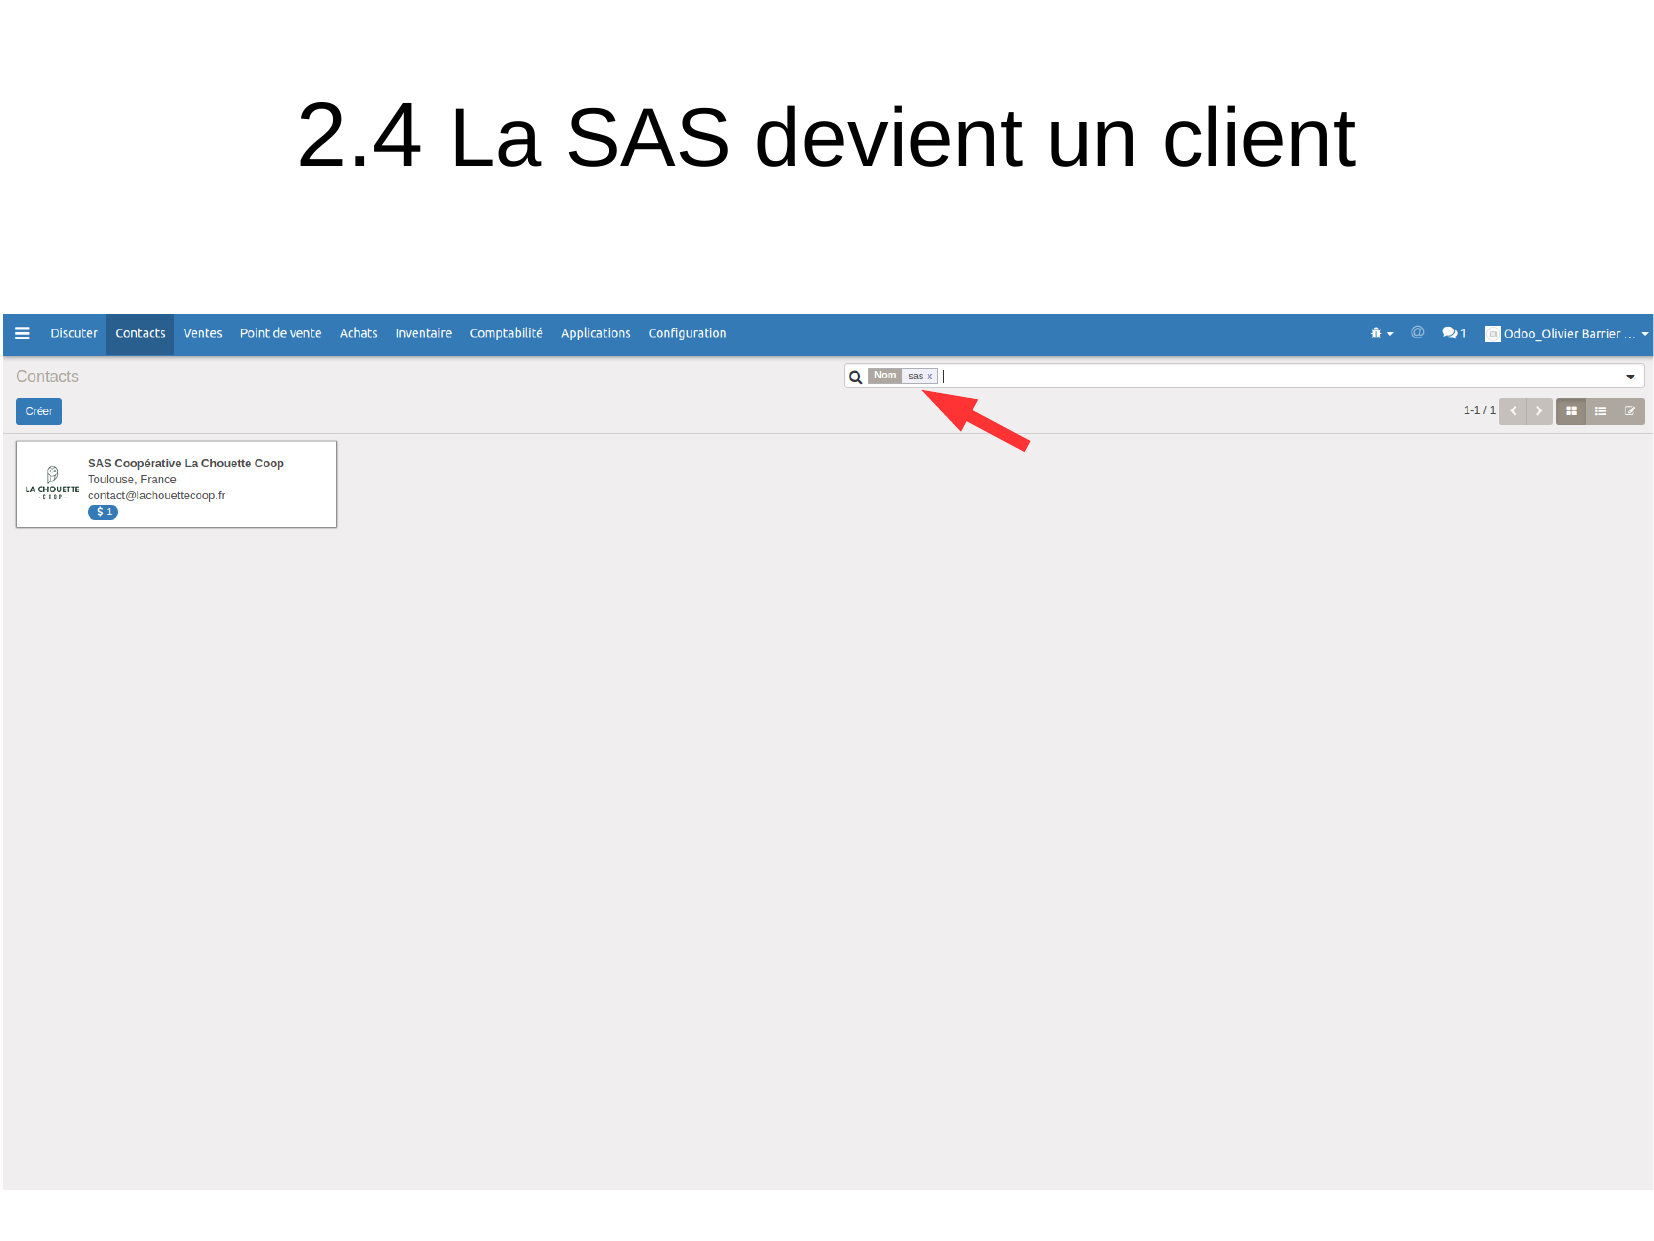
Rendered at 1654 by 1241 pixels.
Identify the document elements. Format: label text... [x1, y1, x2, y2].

title 2.4 La SAS devient un client [82, 31, 1571, 239]
picture [3, 314, 1654, 1190]
